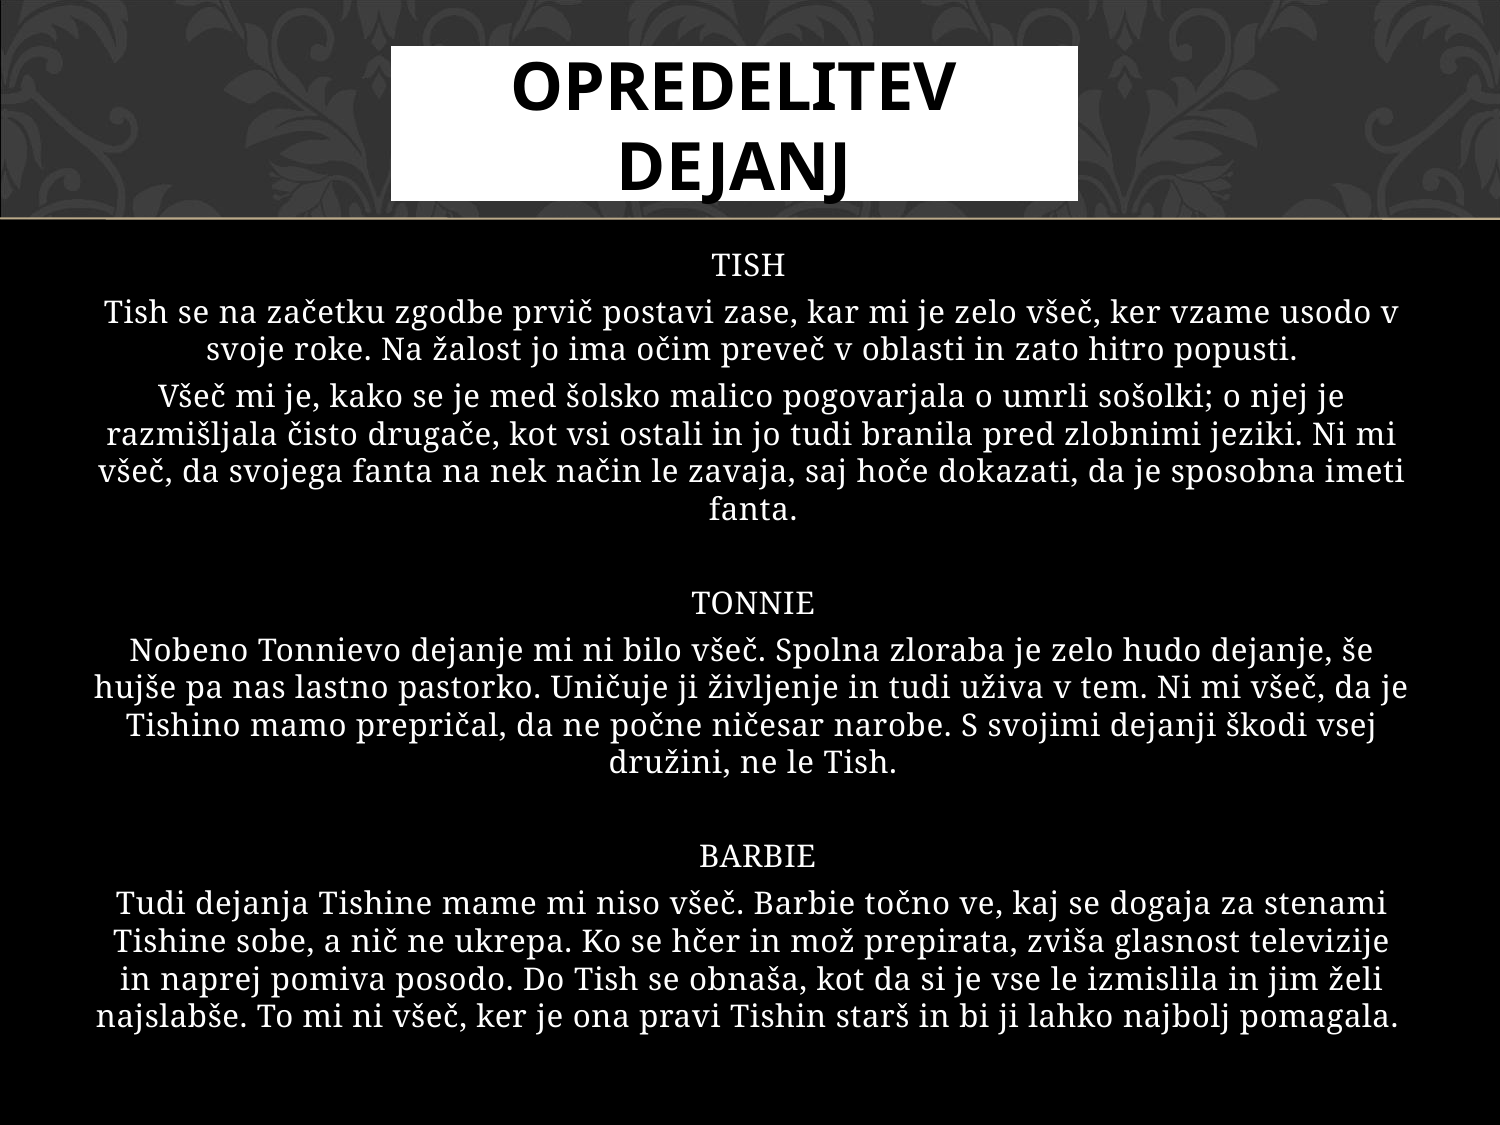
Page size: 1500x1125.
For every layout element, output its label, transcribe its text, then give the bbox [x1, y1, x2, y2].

picture [0, 0, 1500, 217]
list TISH Tish se na začetku zgodbe prvič postavi zase, kar mi je zelo všeč, ker vzame usodo v svoje roke. Na žalost jo ima očim preveč v oblasti in zato hitro popusti. Všeč mi je, kako se je med šolsko malico pogovarjala o umrli sošolki; o njej je razmišljala čisto drugače, kot vsi ostali in jo tudi branila pred zlobnimi jeziki. Ni mi všeč, da svojega fanta na nek način le zavaja, saj hoče dokazati, da je sposobna imeti fanta. TONNIE Nobeno Tonnievo dejanje mi ni bilo všeč. Spolna zloraba je zelo hudo dejanje, še hujše pa nas lastno pastorko. Uničuje ji življenje in tudi uživa v tem. Ni mi všeč, da je Tishino mamo prepričal, da ne počne ničesar narobe. S svojimi dejanji škodi vsej družini, ne le Tish. BARBIE Tudi dejanja Tishine mame mi niso všeč. Barbie točno ve, kaj se dogaja za stenami Tishine sobe, a nič ne ukrepa. Ko se hčer in mož prepirata, zviša glasnost televizije in naprej pomiva posodo. Do Tish se obnaša, kot da si je vse le izmislila in jim želi najslabše. To mi ni všeč, ker je ona pravi Tishin starš in bi ji lahko najbolj pomagala. [78, 237, 1429, 1071]
title OPREDELITEV DEJANJ [396, 52, 1072, 196]
